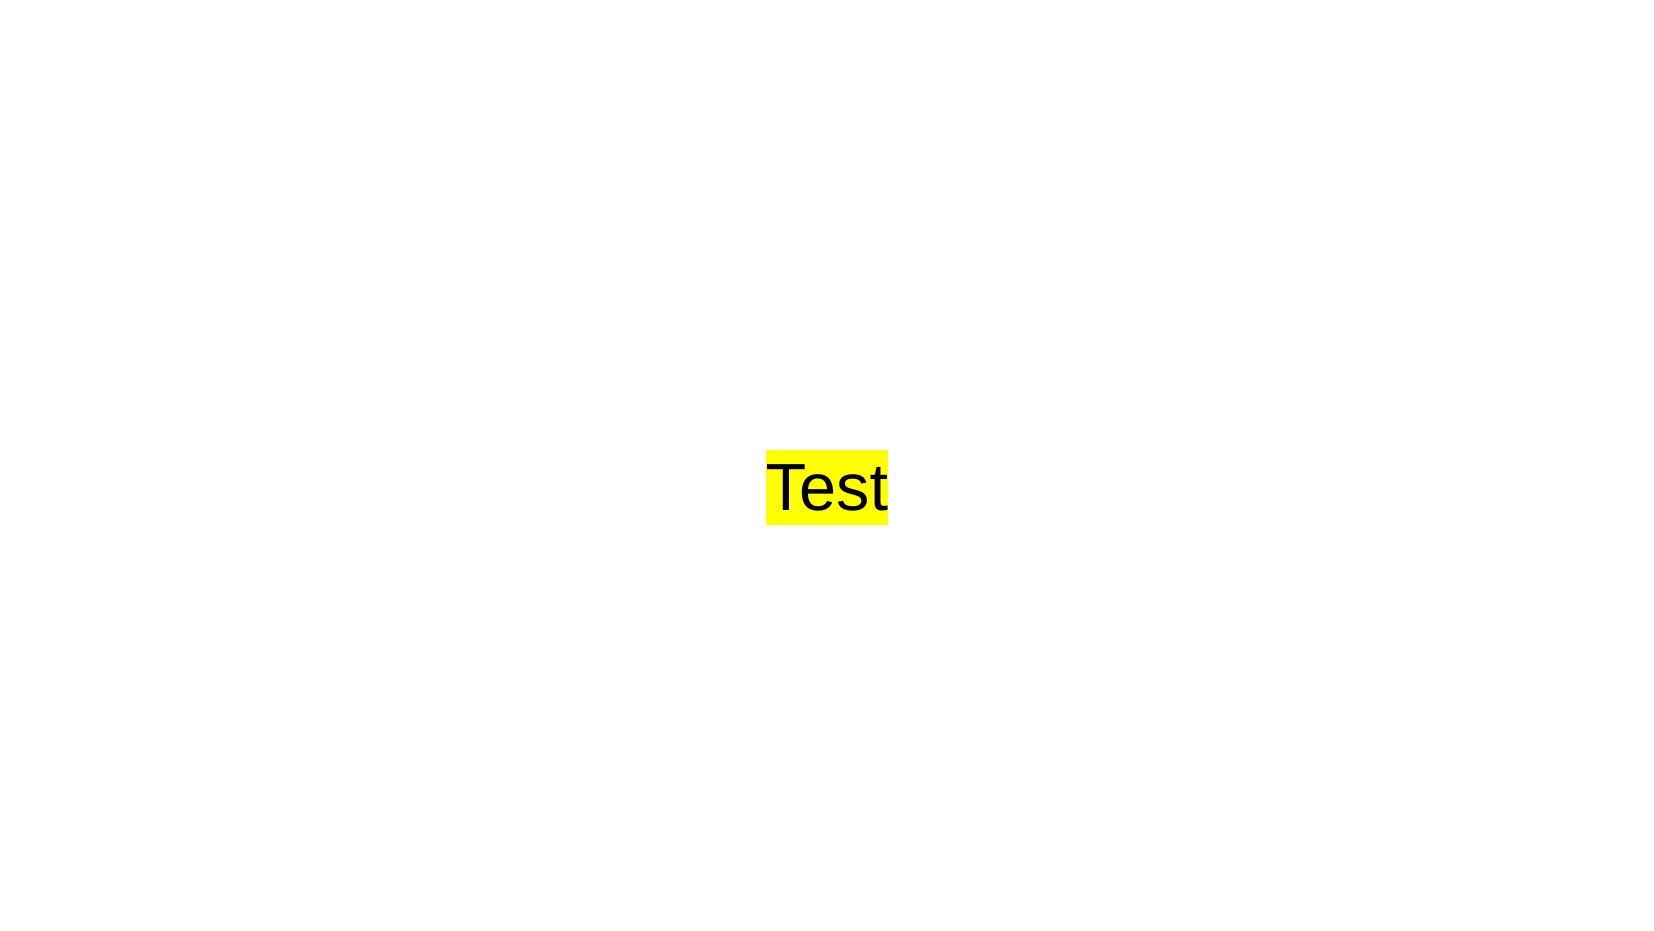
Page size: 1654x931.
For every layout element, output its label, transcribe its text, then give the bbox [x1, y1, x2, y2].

subtitle Test [82, 217, 1571, 758]
